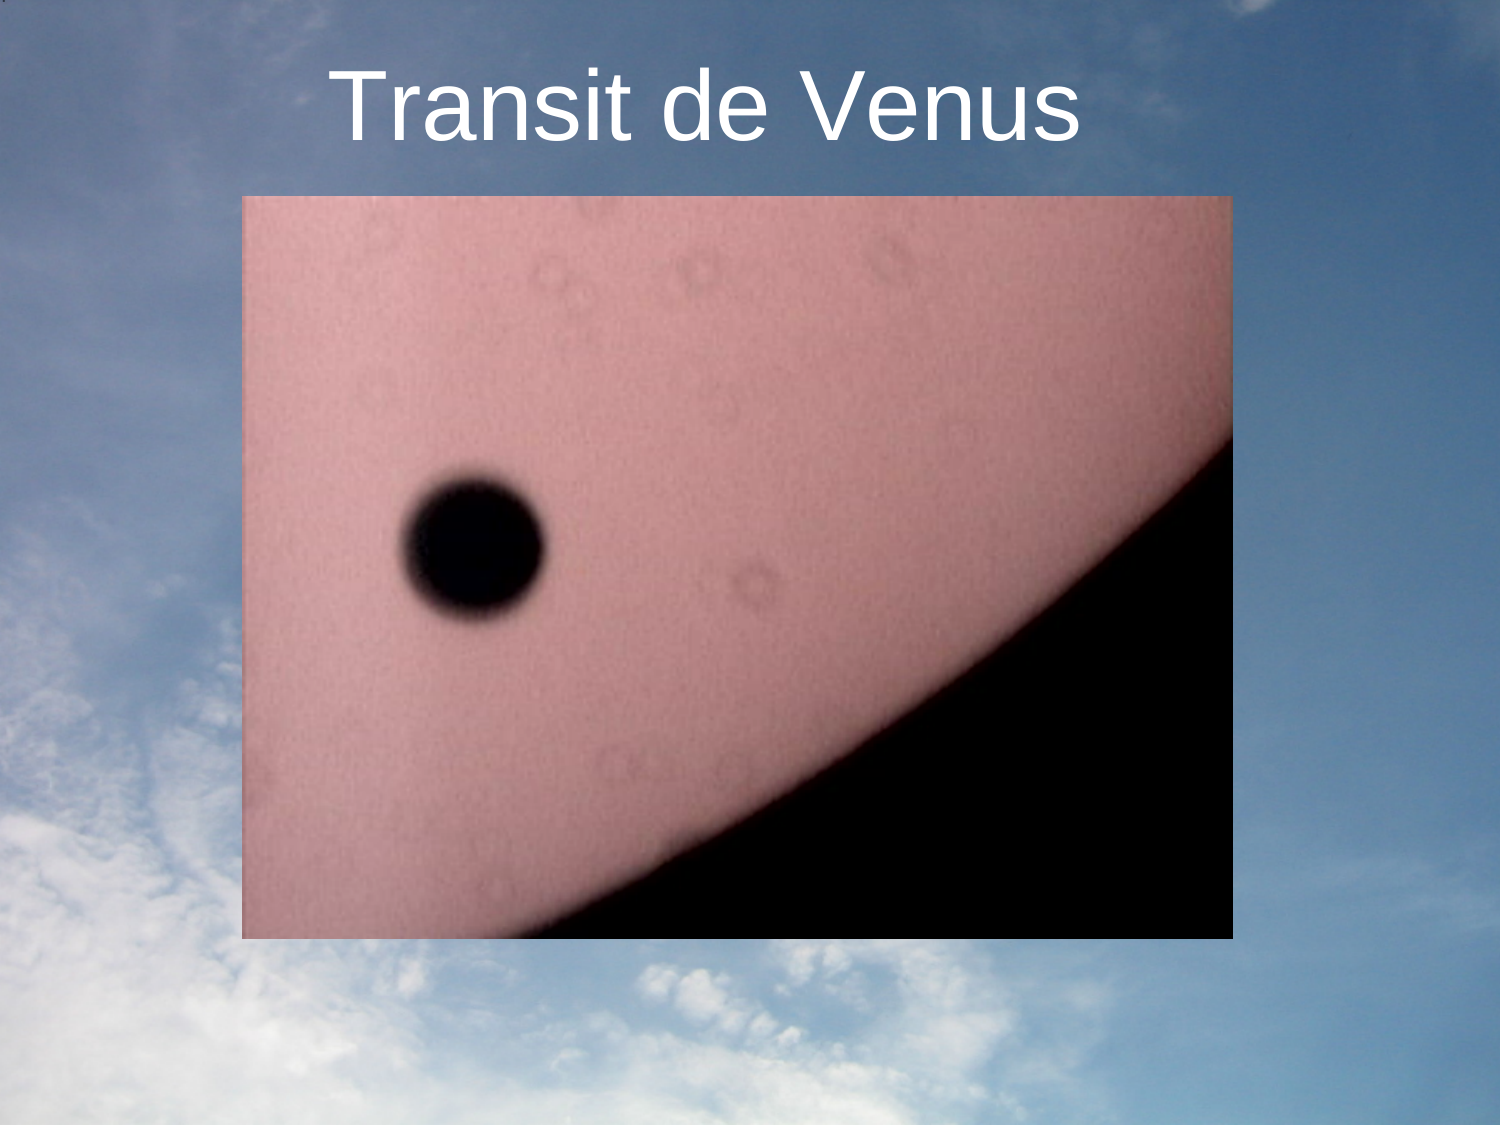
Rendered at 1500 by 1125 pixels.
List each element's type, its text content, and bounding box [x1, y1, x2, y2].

picture [0, 0, 1500, 1125]
text_box Transit de Venus [312, 42, 1098, 170]
